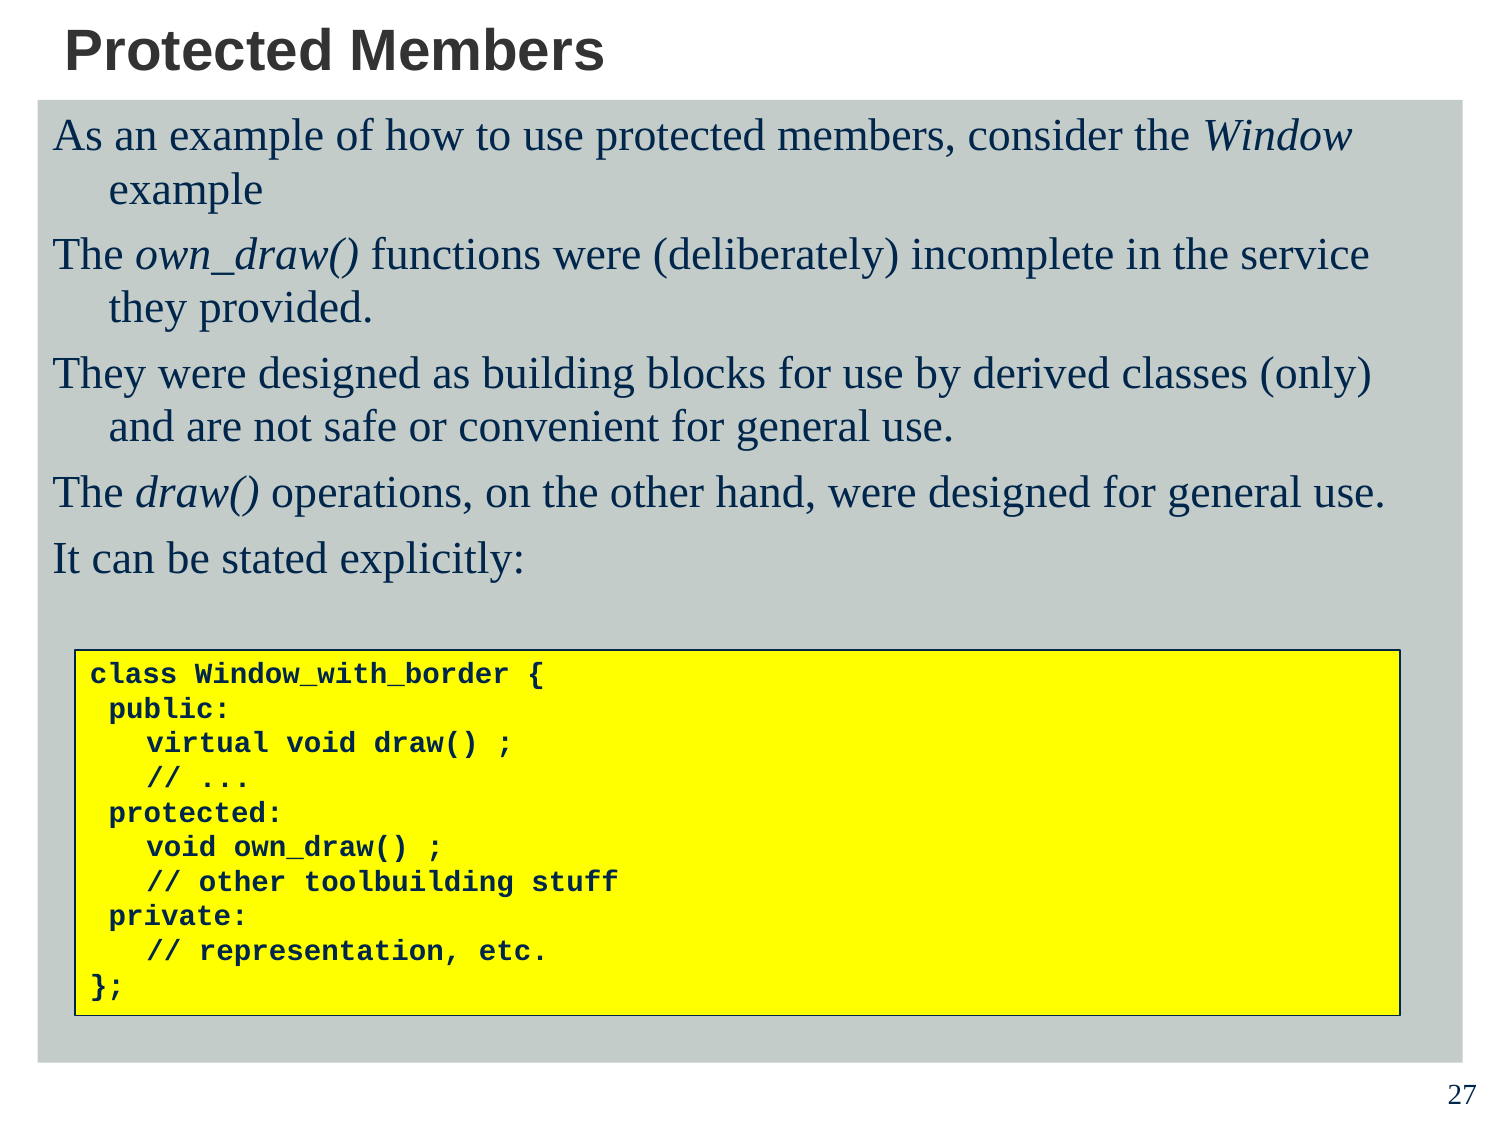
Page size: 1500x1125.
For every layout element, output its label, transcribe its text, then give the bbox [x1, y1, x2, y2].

title Protected Members [50, 0, 1450, 91]
text_box class Window_with_border { public: virtual void draw() ; // ... protected: void own_draw() ; // other toolbuilding stuff private: // representation, etc. }; [75, 650, 1401, 1016]
list As an example of how to use protected members, consider the Window example The own_draw() functions were (deliberately) incomplete in the service they provided. They were designed as building blocks for use by derived classes (only) and are not safe or convenient for general use. The draw() operations, on the other hand, were designed for general use. It can be stated explicitly: [37, 99, 1463, 1063]
